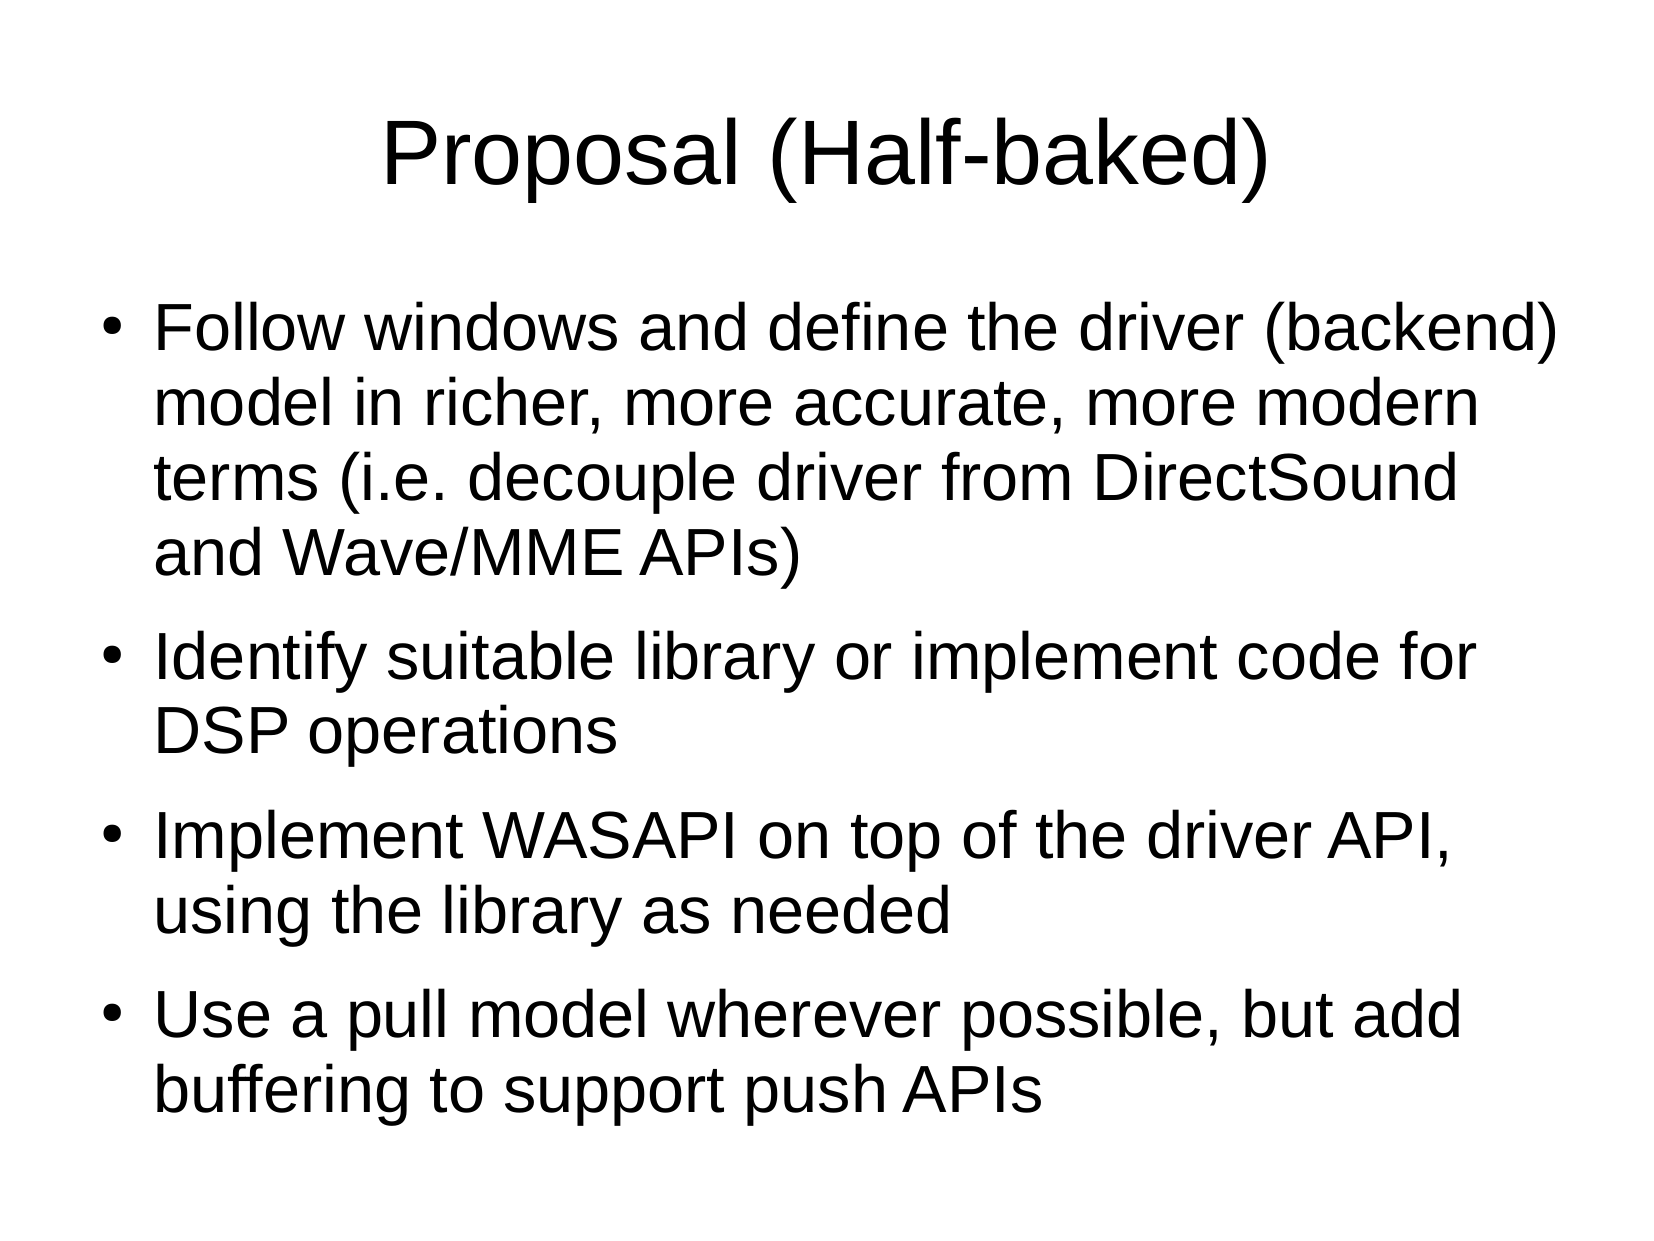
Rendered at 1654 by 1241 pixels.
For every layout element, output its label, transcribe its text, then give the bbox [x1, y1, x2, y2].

title Proposal (Half-baked) [82, 56, 1571, 250]
list Follow windows and define the driver (backend) model in richer, more accurate, more modern terms (i.e. decouple driver from DirectSound and Wave/MME APIs) Identify suitable library or implement code for DSP operations Implement WASAPI on top of the driver API, using the library as needed Use a pull model wherever possible, but add buffering to support push APIs [82, 290, 1571, 1127]
